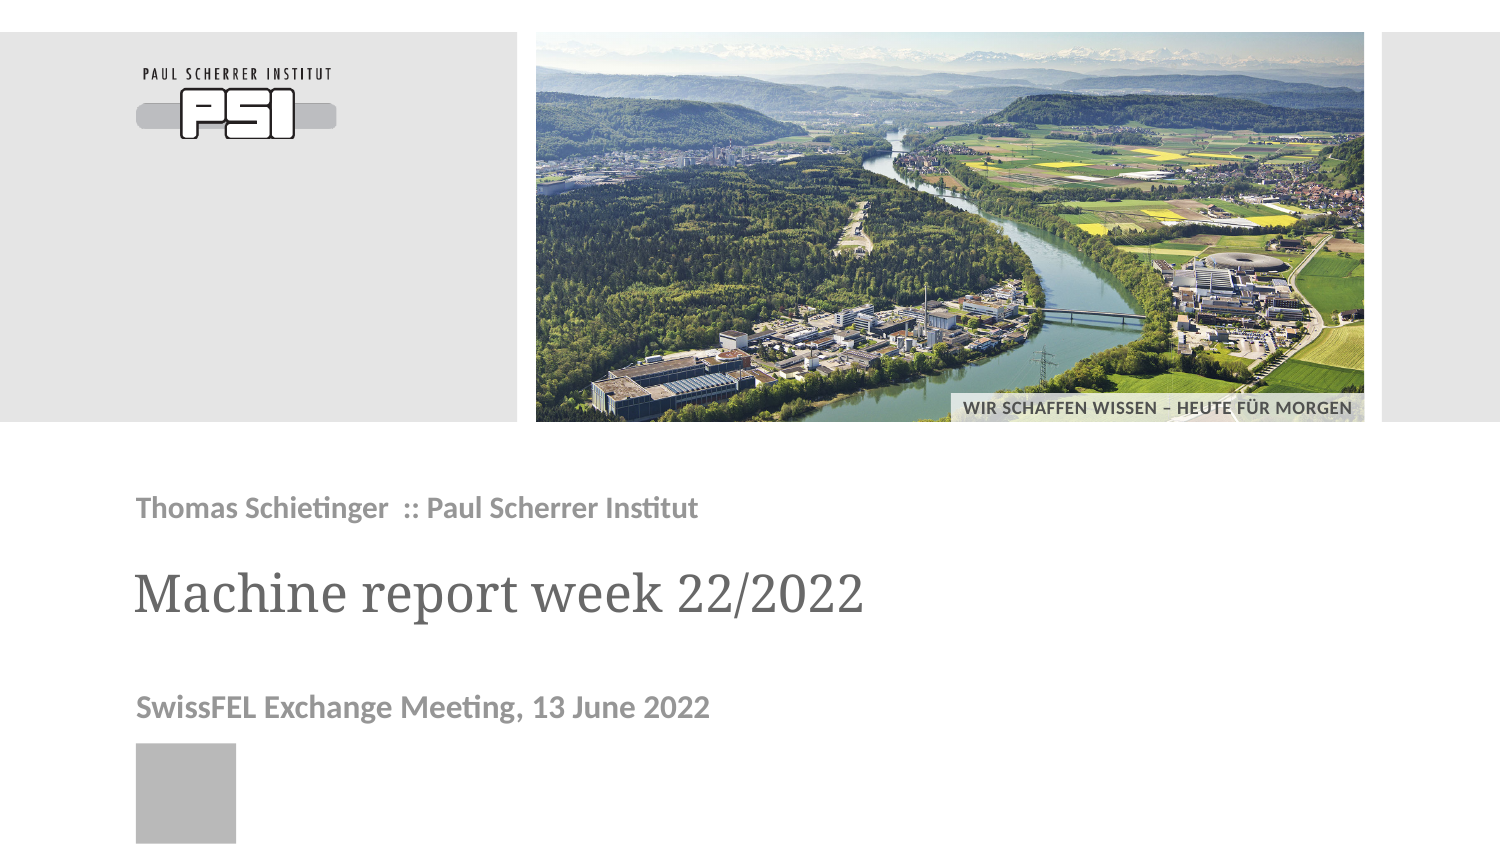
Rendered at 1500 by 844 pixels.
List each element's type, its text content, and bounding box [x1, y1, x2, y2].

title Machine report week 22/2022 [133, 560, 1441, 648]
picture [539, 32, 1365, 422]
list SwissFEL Exchange Meeting, 13 June 2022 [135, 680, 1441, 729]
subtitle Thomas Schietinger :: Paul Scherrer Institut [135, 483, 1441, 529]
